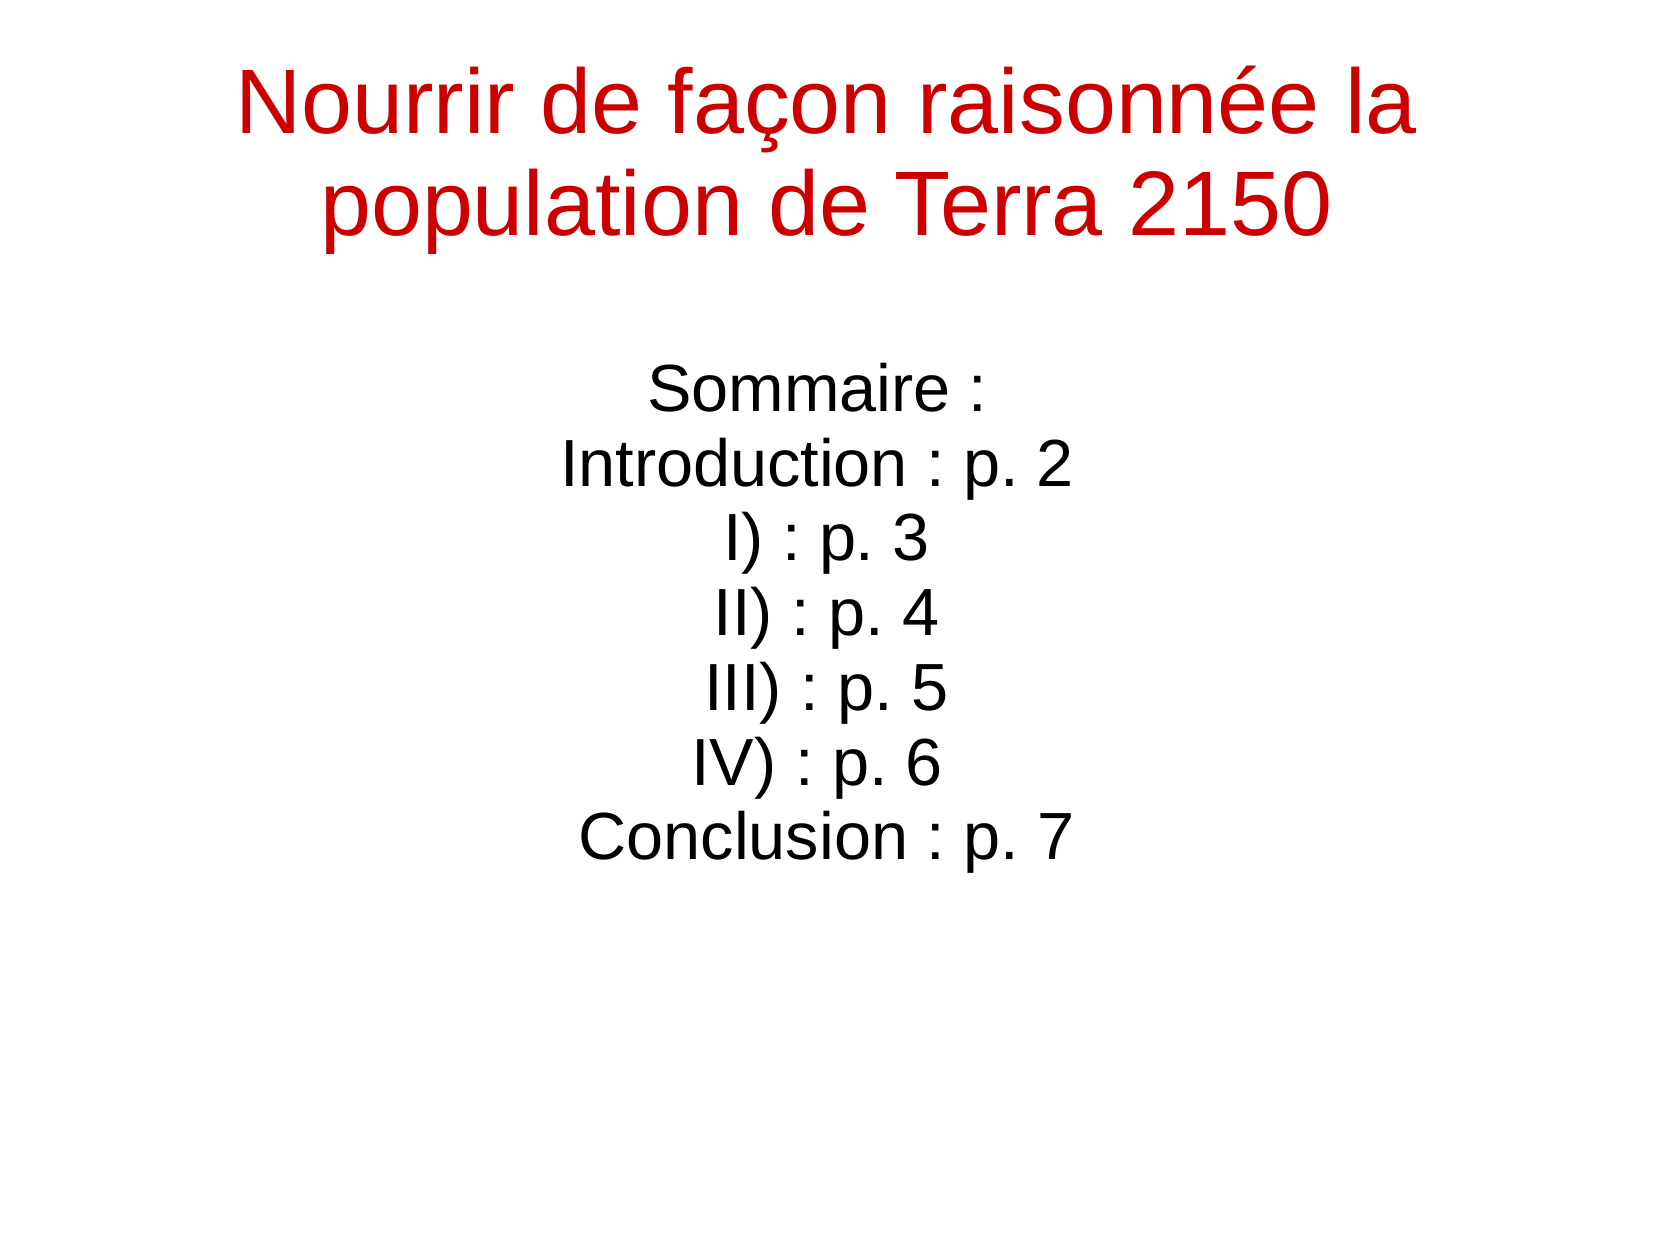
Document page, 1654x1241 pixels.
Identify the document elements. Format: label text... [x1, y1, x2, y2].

title Nourrir de façon raisonnée la population de Terra 2150 [82, 49, 1571, 257]
subtitle Sommaire : Introduction : p. 2 I) : p. 3 II) : p. 4 III) : p. 5 IV) : p. 6 Conclusion : p. 7 [82, 290, 1571, 1010]
